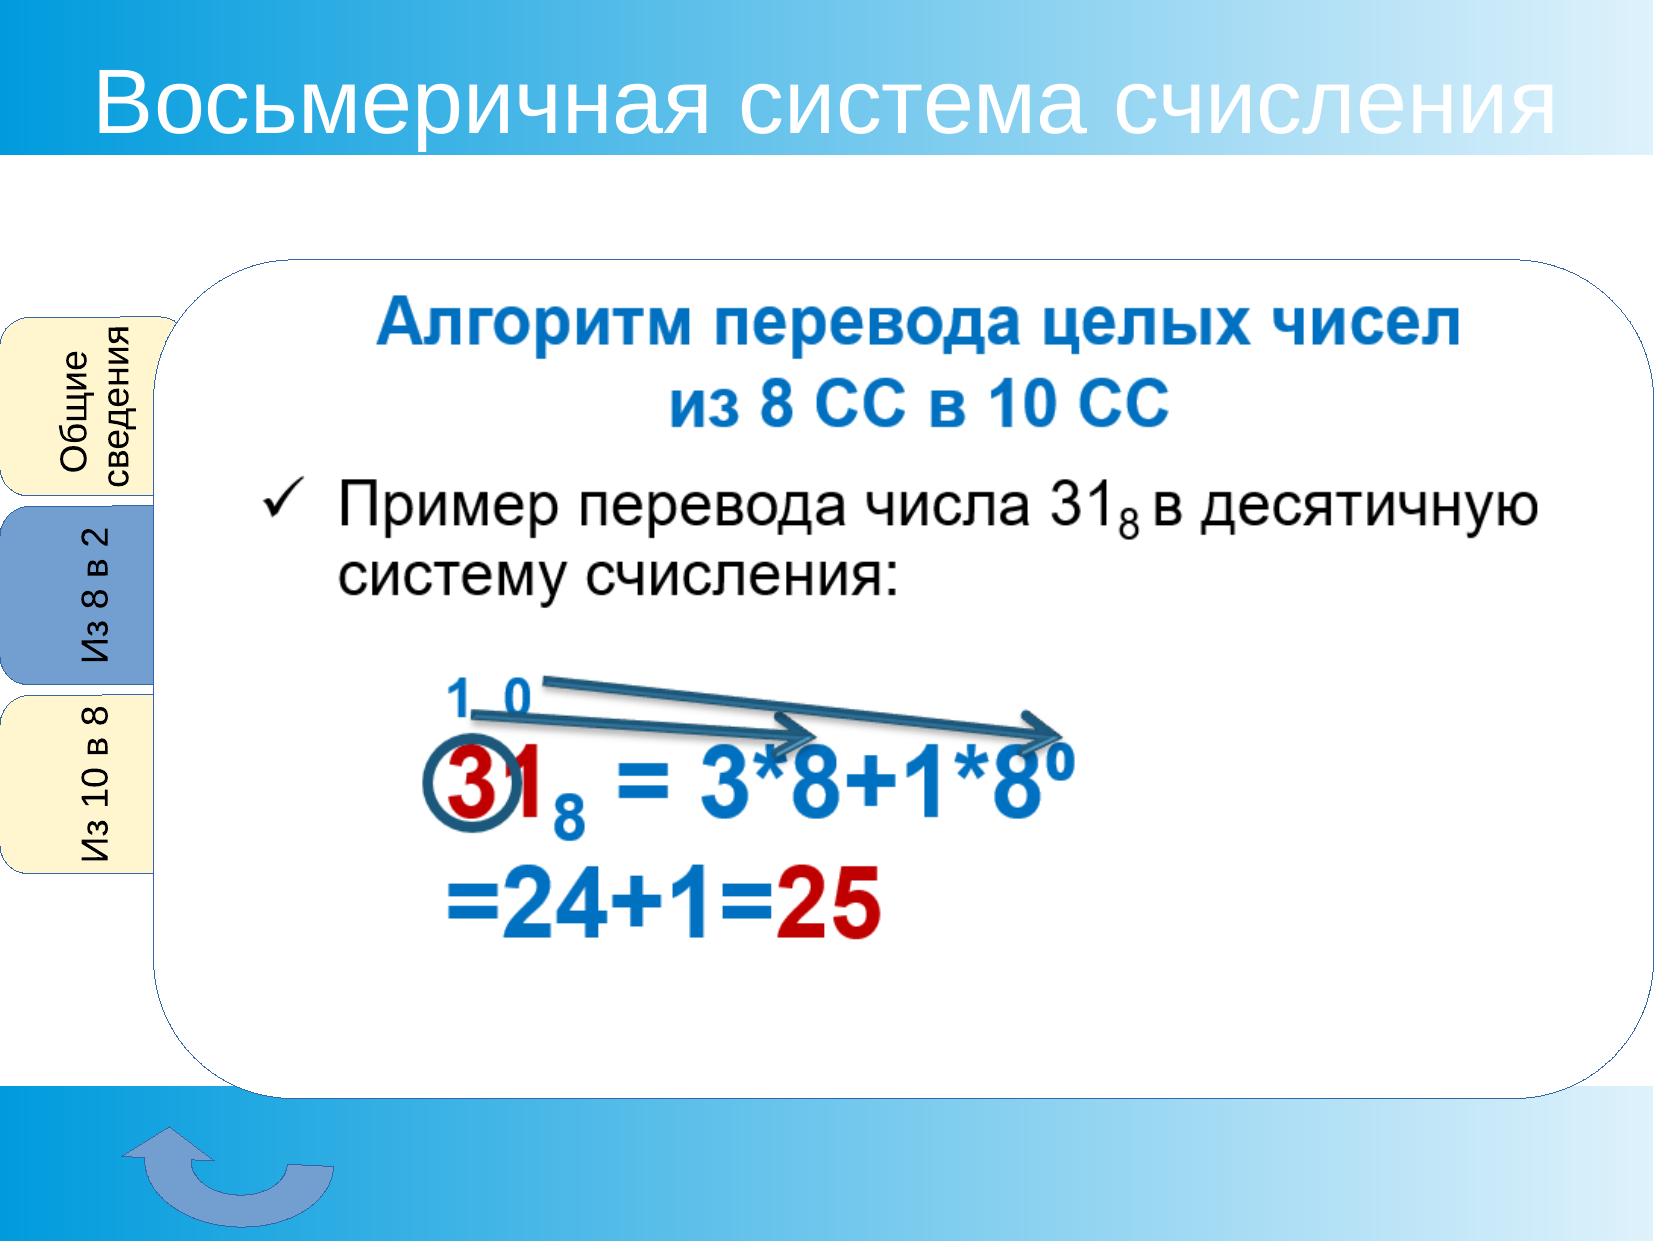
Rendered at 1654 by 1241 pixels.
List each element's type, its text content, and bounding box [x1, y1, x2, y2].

text_box Из 10 в 8 [0, 694, 153, 874]
text_box Общие сведения [0, 316, 176, 496]
text_box Из 8 в 2 [0, 505, 153, 685]
picture [242, 283, 1583, 1052]
title Восьмеричная система счисления [82, 49, 1571, 155]
text_box [121, 1126, 334, 1228]
text_box [153, 259, 1654, 1099]
